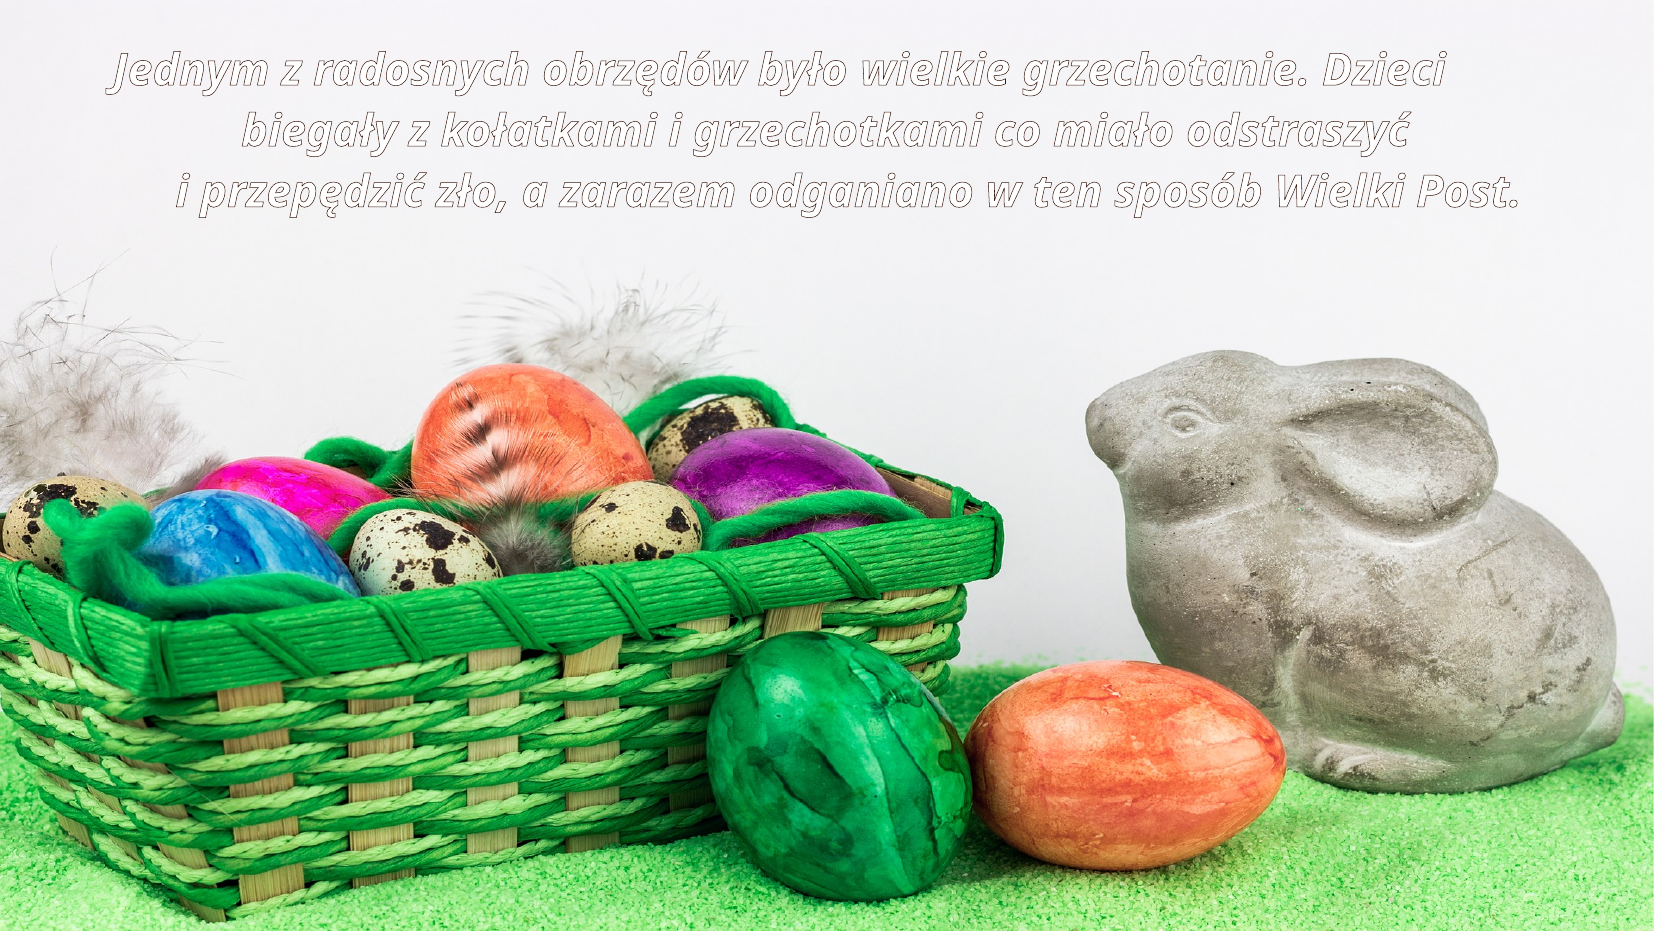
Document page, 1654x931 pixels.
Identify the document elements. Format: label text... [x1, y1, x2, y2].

list Jednym z radosnych obrzędów było wielkie grzechotanie. Dzieci biegały z kołatkami i grzechotkami co miało odstraszyć i przepędzić zło, a zarazem odganiano w ten sposób Wielki Post. [90, 37, 1579, 271]
picture [0, 0, 1654, 931]
